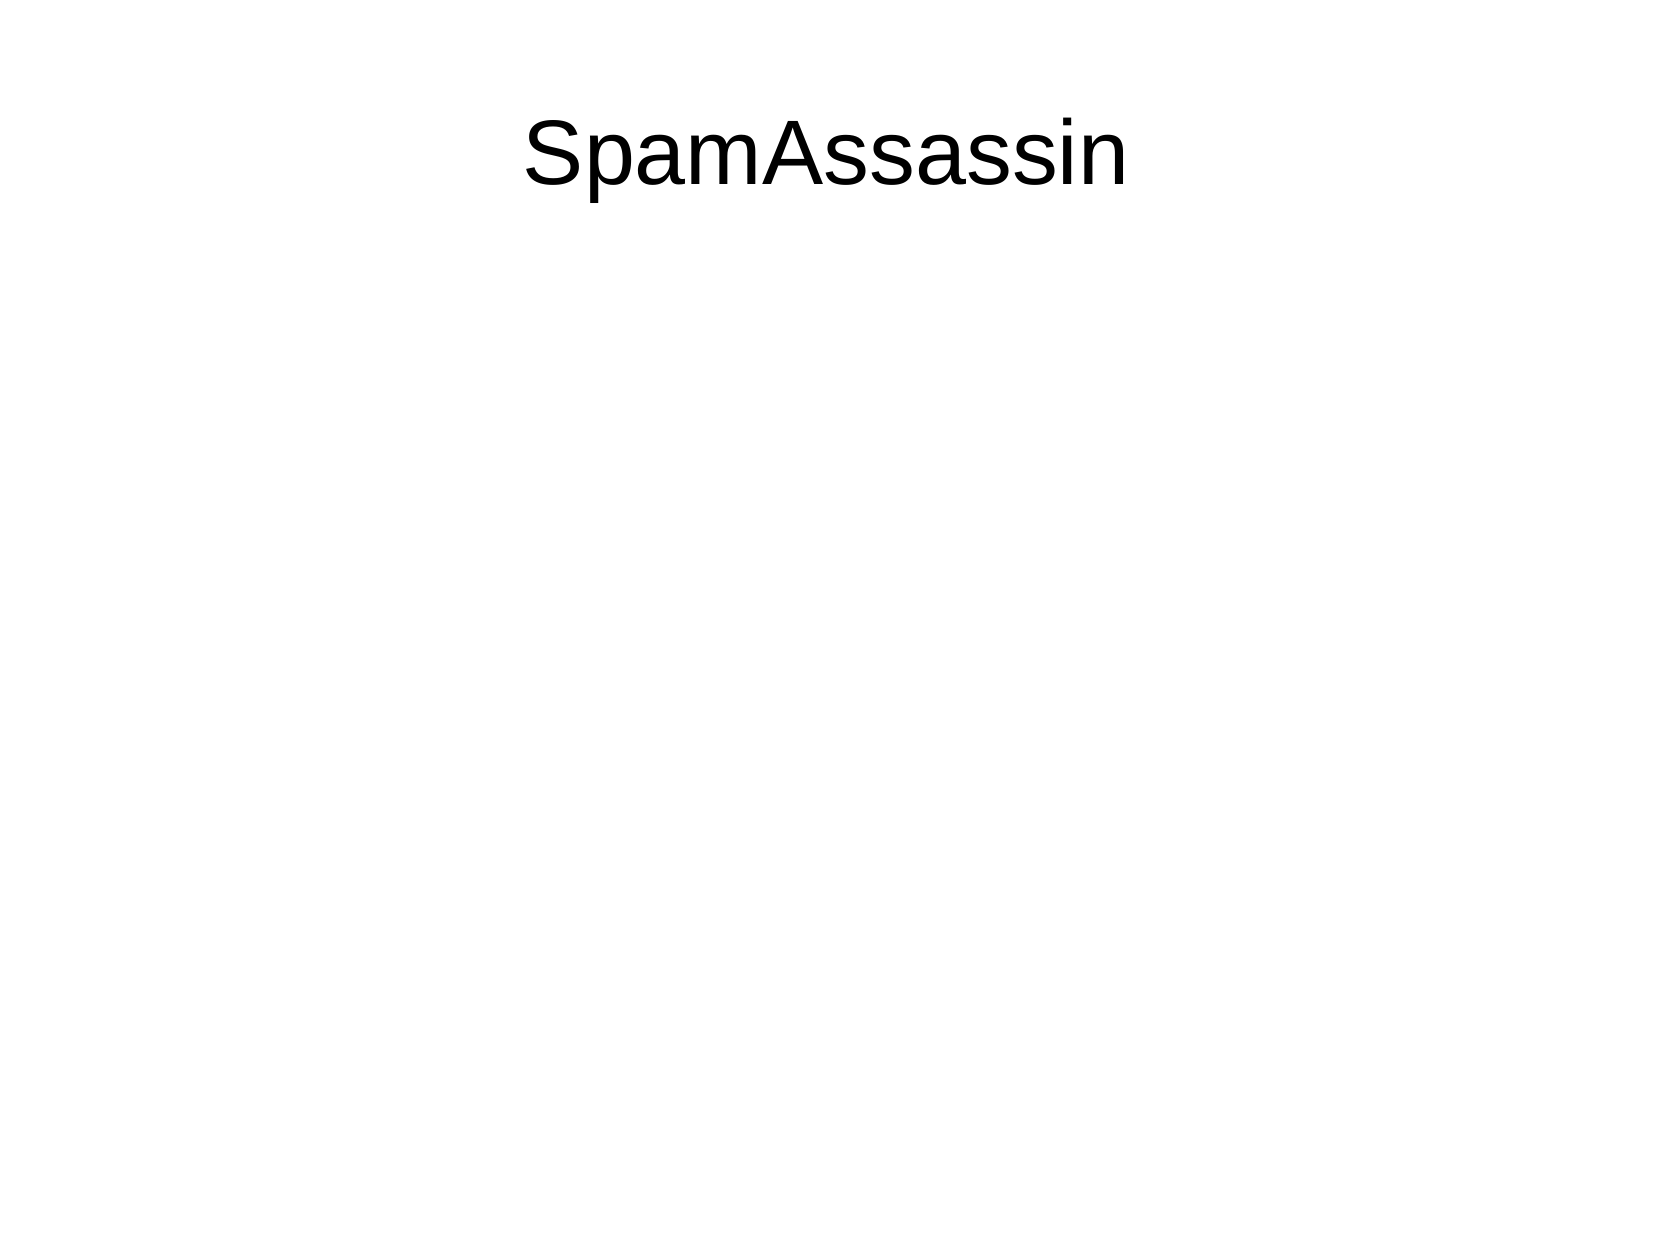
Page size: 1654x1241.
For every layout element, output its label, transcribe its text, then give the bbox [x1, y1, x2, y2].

title SpamAssassin [82, 49, 1571, 257]
